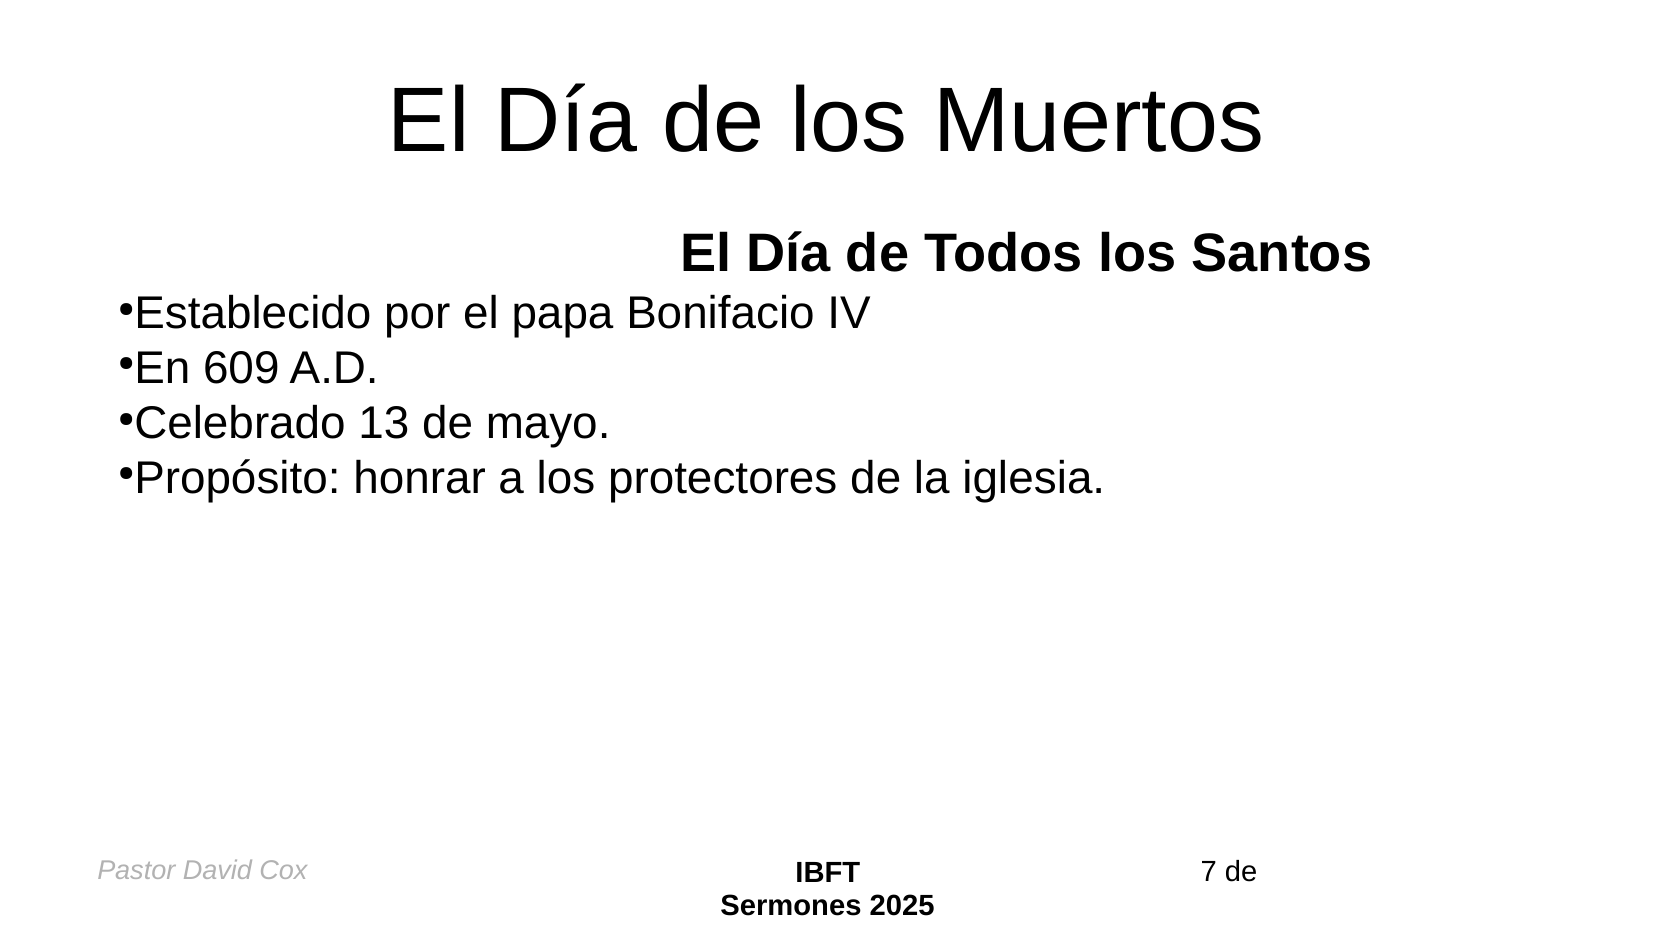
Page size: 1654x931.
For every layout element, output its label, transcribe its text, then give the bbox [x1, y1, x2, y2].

title El Día de los Muertos [82, 37, 1571, 193]
list El Día de Todos los Santos Establecido por el papa Bonifacio IV En 609 A.D. Celebrado 13 de mayo. Propósito: honrar a los protectores de la iglesia. En 731 a 741 el papa Gregorio III. Cambió para que sea para honrar a todos los santos. Cambió la fecha a octubre 31, mismo día de Samhain, o Halloween, un festival pagana celta. [118, 217, 1571, 739]
